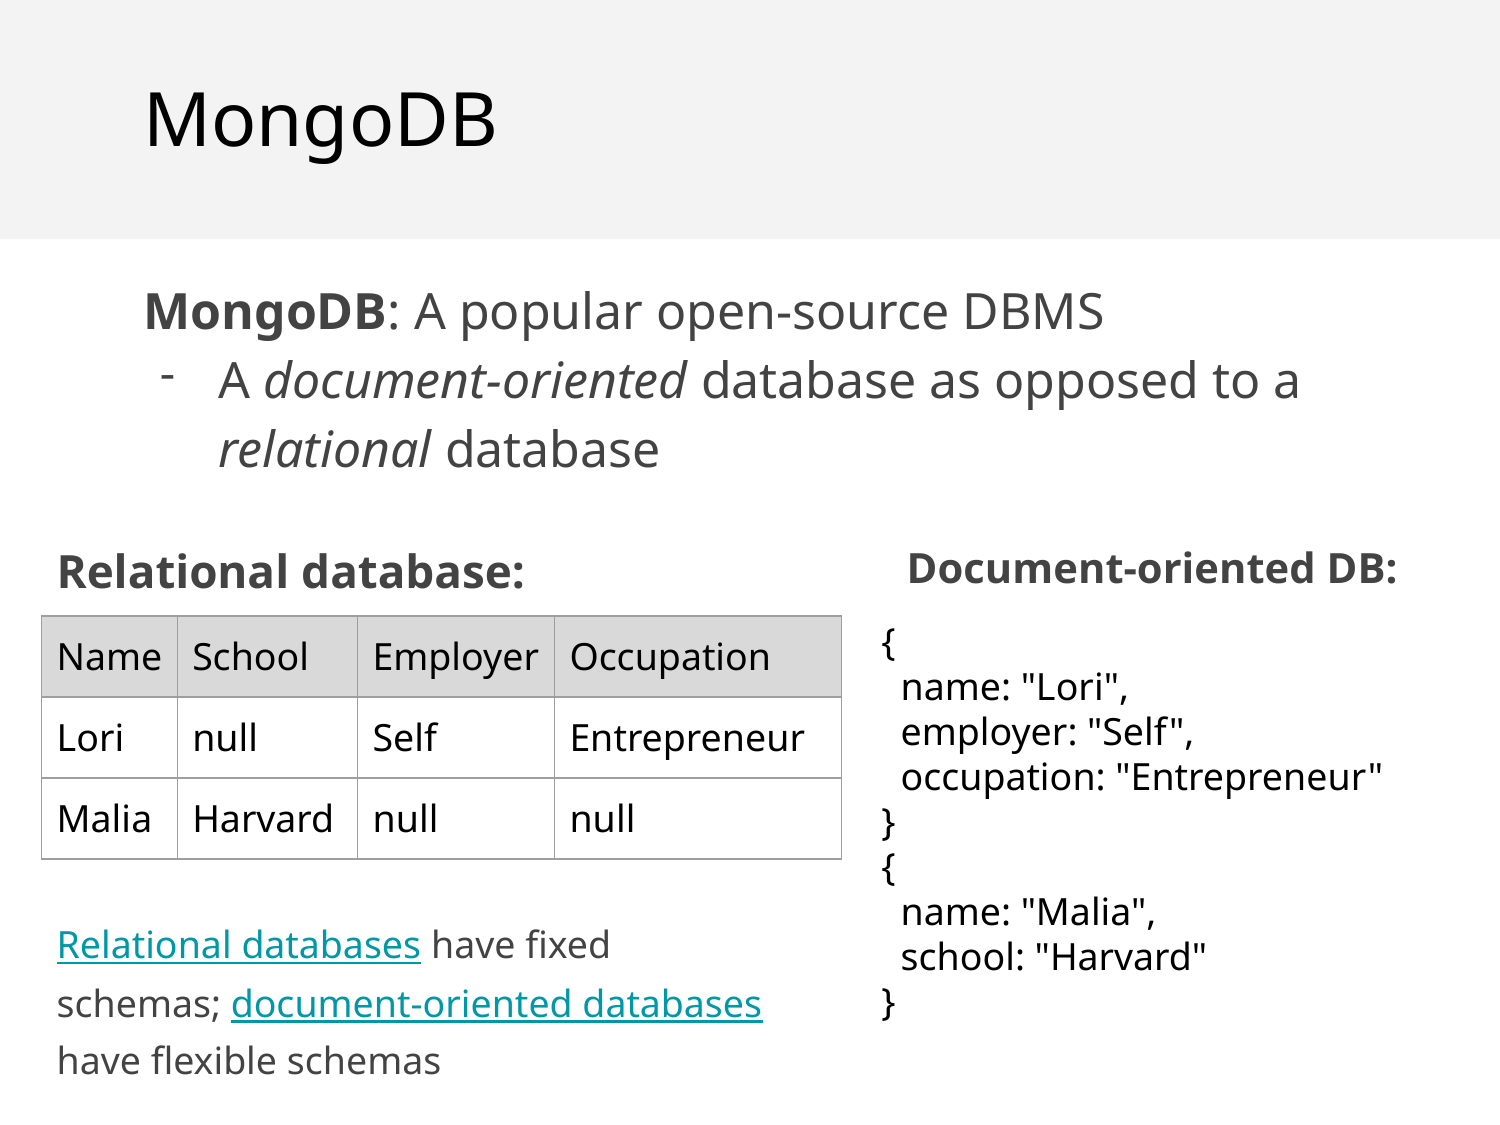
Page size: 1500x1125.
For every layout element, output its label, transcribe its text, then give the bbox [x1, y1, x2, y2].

table_cell Malia [42, 779, 177, 858]
table_cell null [358, 779, 554, 858]
list Document-oriented DB: [891, 519, 1417, 609]
table_header Employer [358, 617, 554, 696]
table_cell Lori [42, 698, 177, 777]
text_box { name: "Lori", employer: "Self", occupation: "Entrepreneur" } { name: "Malia", school: "Harvard" } [866, 603, 1500, 1125]
table_cell Entrepreneur [555, 698, 841, 777]
table_cell null [555, 779, 841, 858]
list MongoDB: A popular open-source DBMS A document-oriented database as opposed to a relational database [128, 255, 1372, 512]
table_header School [178, 617, 357, 696]
table_cell Self [358, 698, 554, 777]
table_header Occupation [555, 617, 841, 696]
list Relational databases have fixed schemas; document-oriented databases have flexible schemas [41, 898, 793, 1045]
table_cell Harvard [178, 779, 357, 858]
list Relational database: [41, 519, 567, 609]
title MongoDB [128, 56, 1372, 183]
table_header Name [42, 617, 177, 696]
table_cell null [178, 698, 357, 777]
